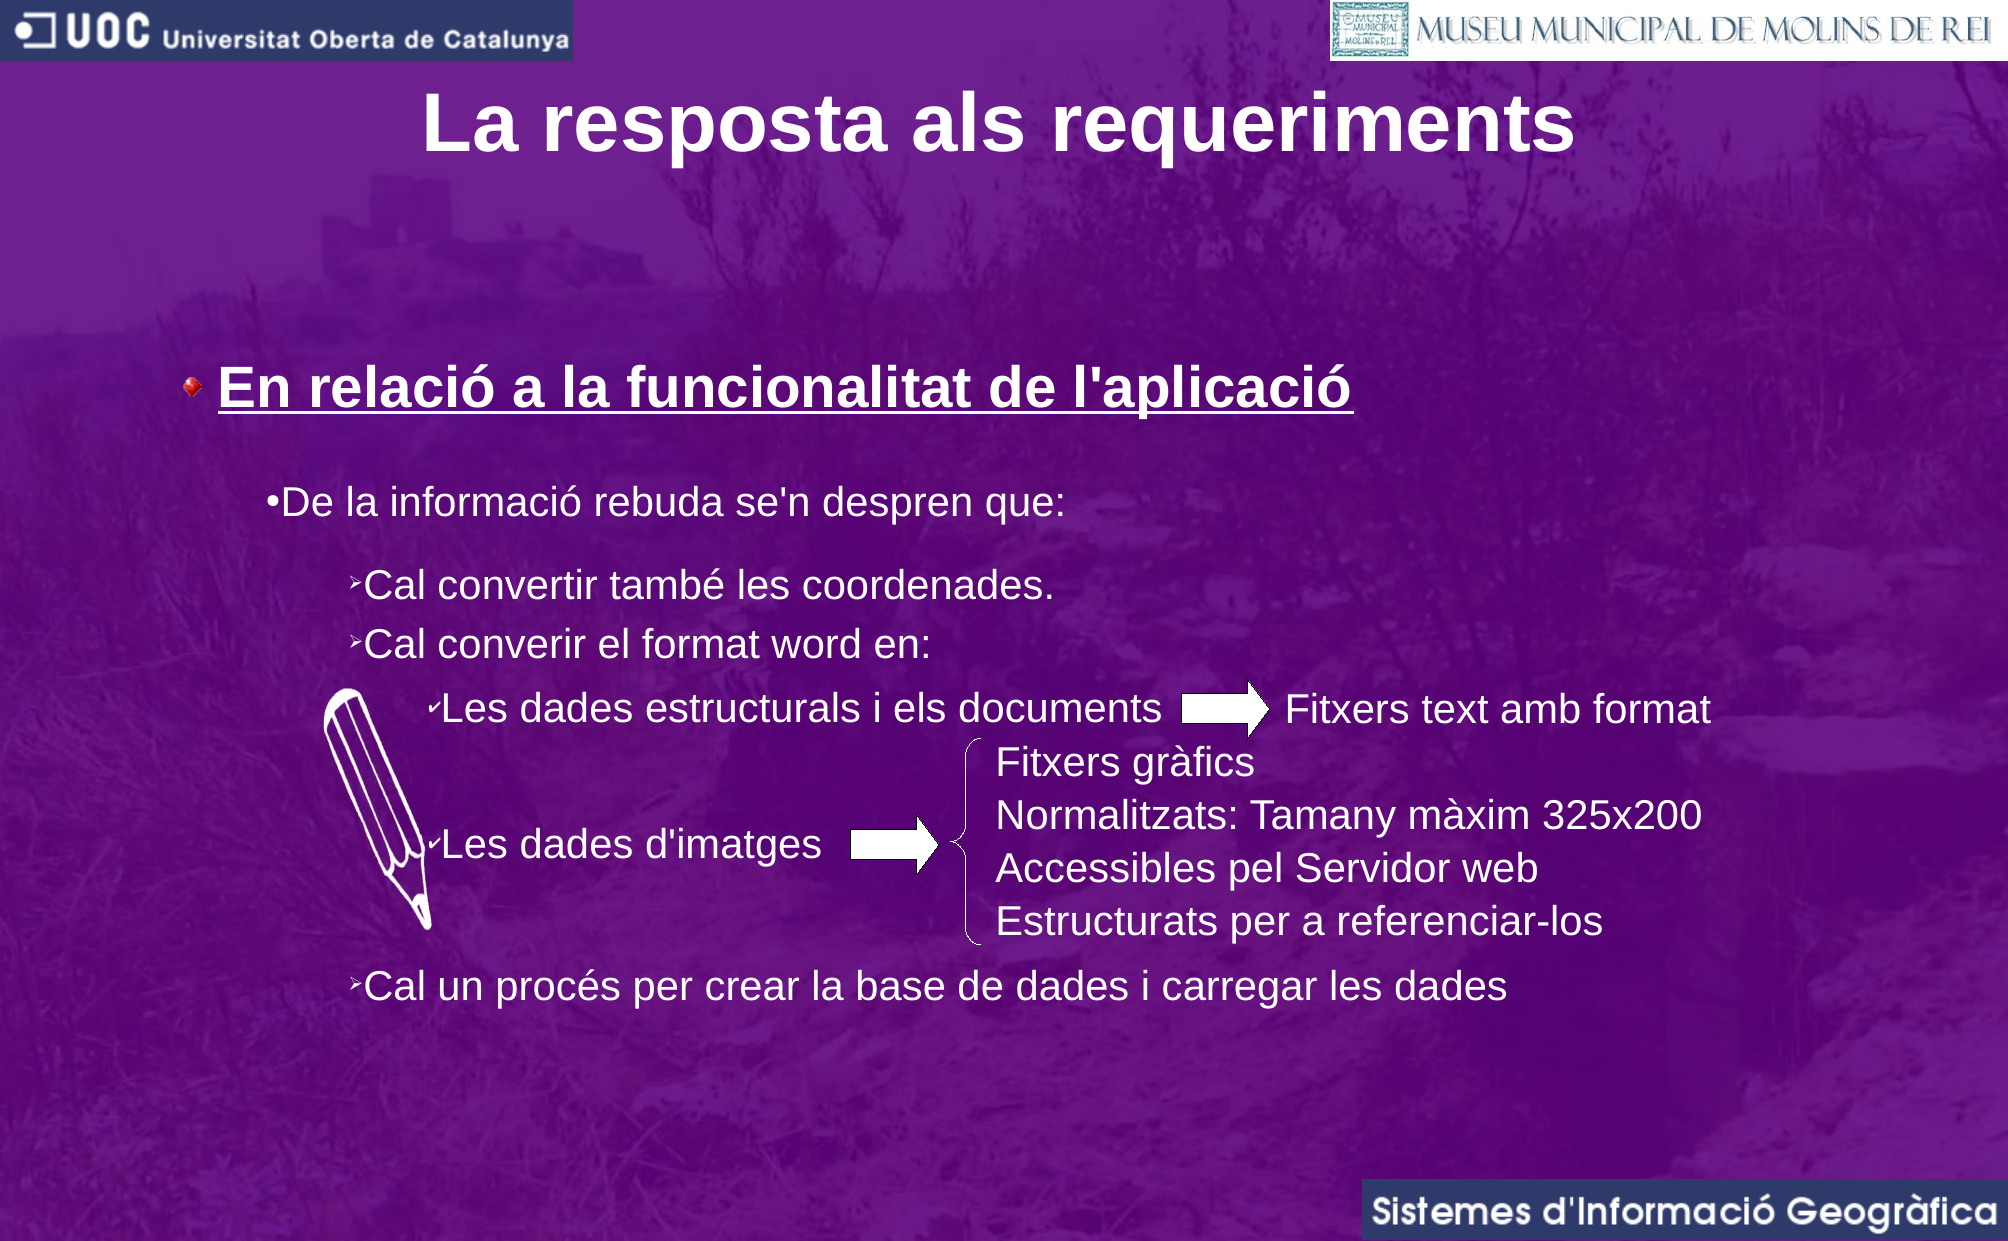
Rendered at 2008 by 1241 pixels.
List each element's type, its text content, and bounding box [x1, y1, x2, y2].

text_box [1181, 679, 1270, 731]
text_box Fitxers text amb format [1254, 678, 1727, 740]
text_box Estructurats per a referenciar-los [965, 890, 1620, 952]
text_box Les dades estructurals i els documents [413, 677, 1179, 739]
text_box En relació a la funcionalitat de l'aplicació [168, 347, 1377, 428]
text_box Cal un procés per crear la base de dades i carregar les dades [333, 955, 1524, 1017]
text_box De la informació rebuda se'n despren que: [250, 471, 1082, 533]
text_box La resposta als requeriments [388, 69, 1593, 178]
text_box Accessibles pel Servidor web [965, 837, 1555, 890]
text_box Normalitzats: Tamany màxim 325x200 [965, 784, 1718, 846]
text_box Cal converir el format word en: [333, 613, 948, 675]
text_box Fitxers gràfics [965, 731, 1271, 784]
text_box [850, 814, 940, 875]
text_box Les dades d'imatges [438, 813, 838, 875]
picture [0, 0, 2008, 1241]
text_box Cal convertir també les coordenades. [333, 554, 1071, 616]
